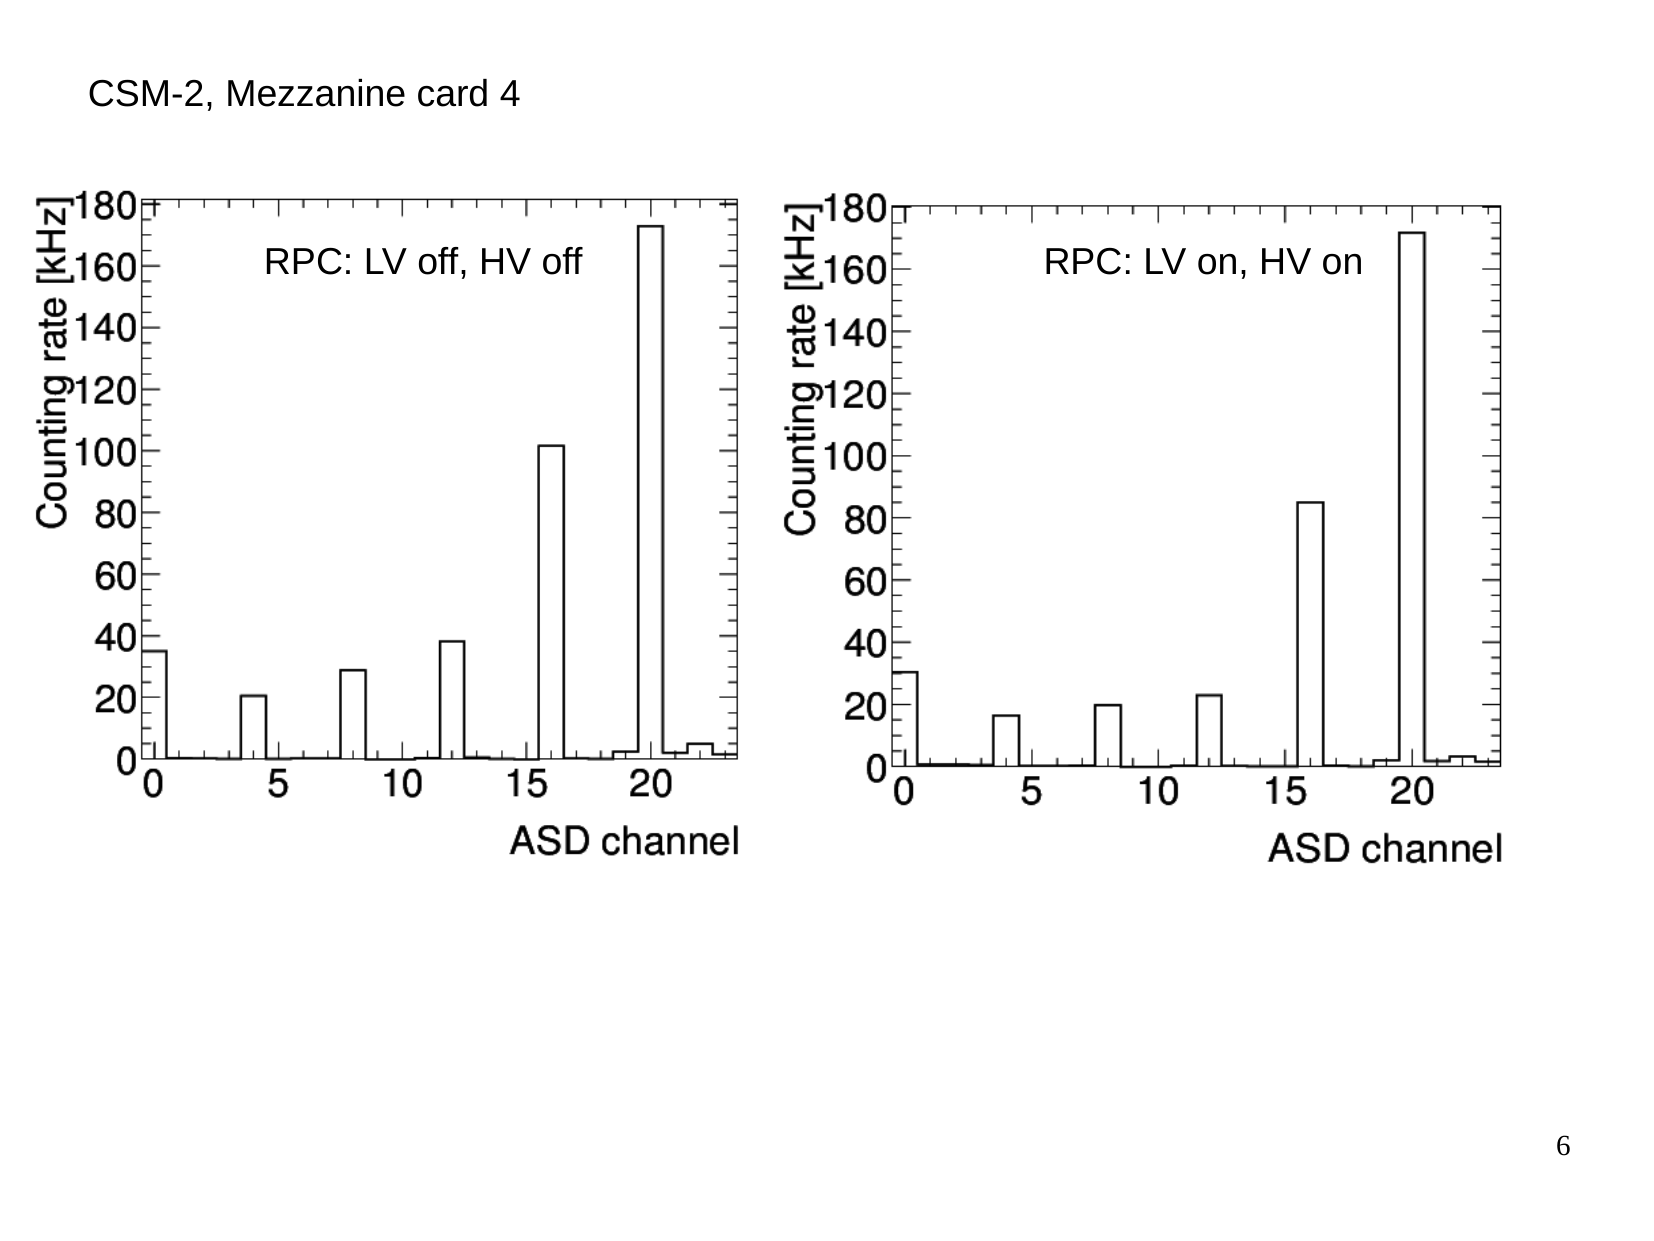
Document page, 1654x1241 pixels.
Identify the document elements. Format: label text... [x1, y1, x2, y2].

picture [768, 183, 1519, 879]
text_box CSM-2, Mezzanine card 4 [73, 65, 1512, 123]
text_box RPC: LV off, HV off [249, 233, 661, 291]
text_box RPC: LV on, HV on [1028, 233, 1441, 291]
picture [7, 170, 758, 870]
